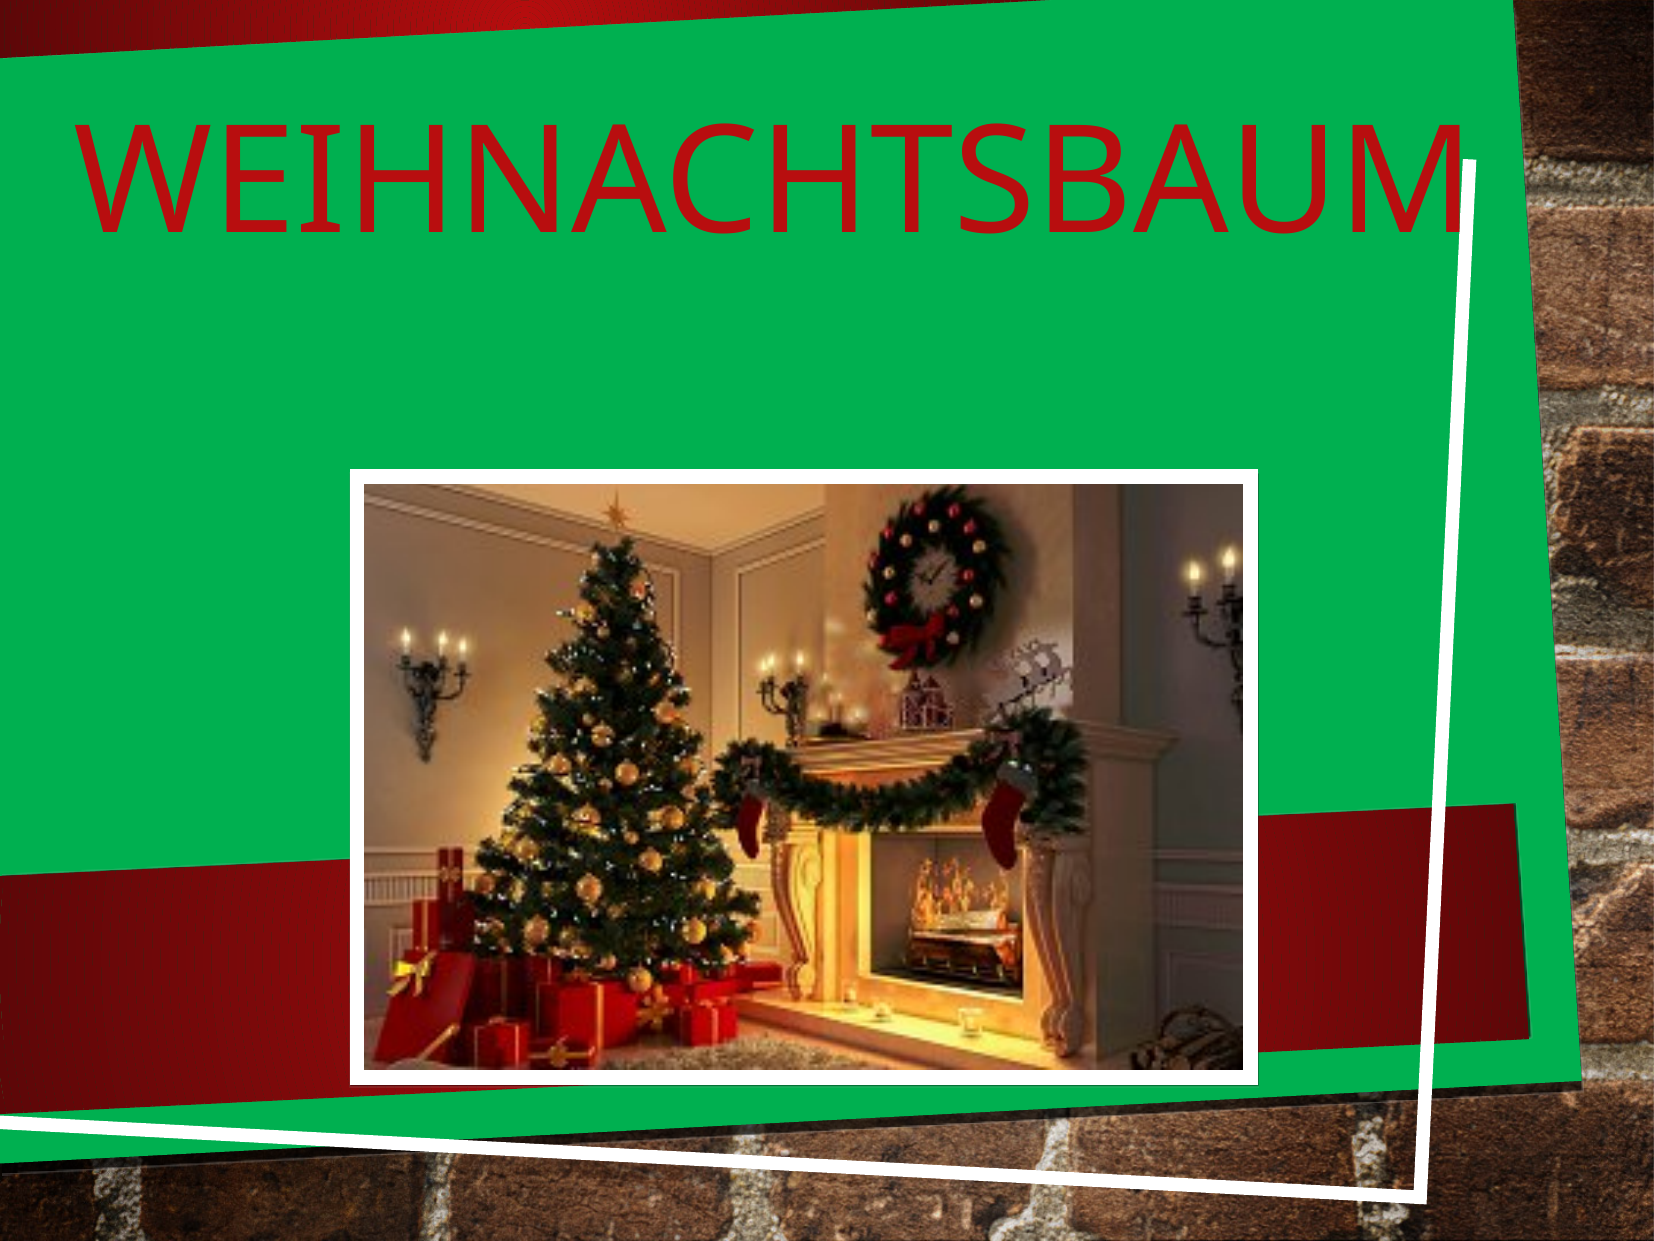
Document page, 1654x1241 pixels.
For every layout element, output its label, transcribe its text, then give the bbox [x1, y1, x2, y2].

picture [364, 483, 1244, 1071]
title WEIHNACHTSBAUM [45, 25, 1504, 273]
